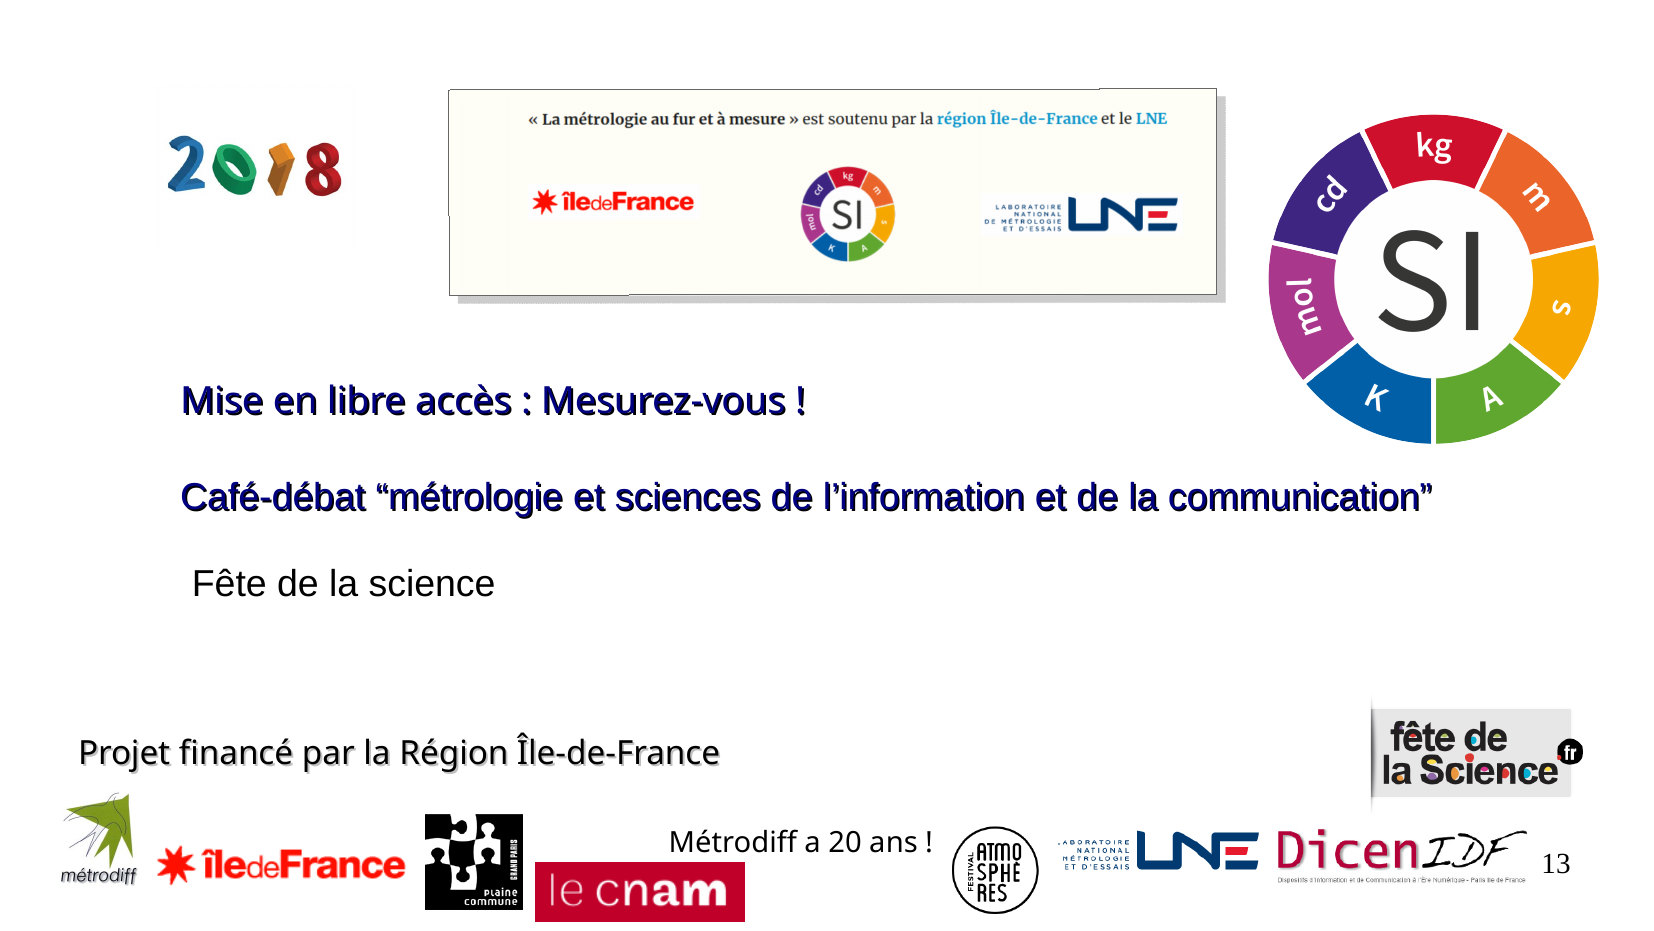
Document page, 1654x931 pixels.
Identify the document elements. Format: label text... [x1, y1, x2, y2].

text_box Café-débat “métrologie et sciences de l’information et de la communication” [165, 468, 1448, 525]
text_box Fête de la science [177, 555, 511, 612]
picture [51, 791, 415, 893]
picture [448, 88, 1217, 296]
text_box Mise en libre accès : Mesurez-vous ! [165, 366, 863, 443]
picture [1260, 106, 1607, 452]
picture [944, 814, 1264, 922]
picture [1275, 826, 1530, 886]
picture [1370, 691, 1583, 818]
picture [535, 862, 745, 922]
picture [153, 83, 357, 249]
picture [425, 814, 523, 910]
text_box Projet financé par la Région Île-de-France [63, 721, 745, 792]
